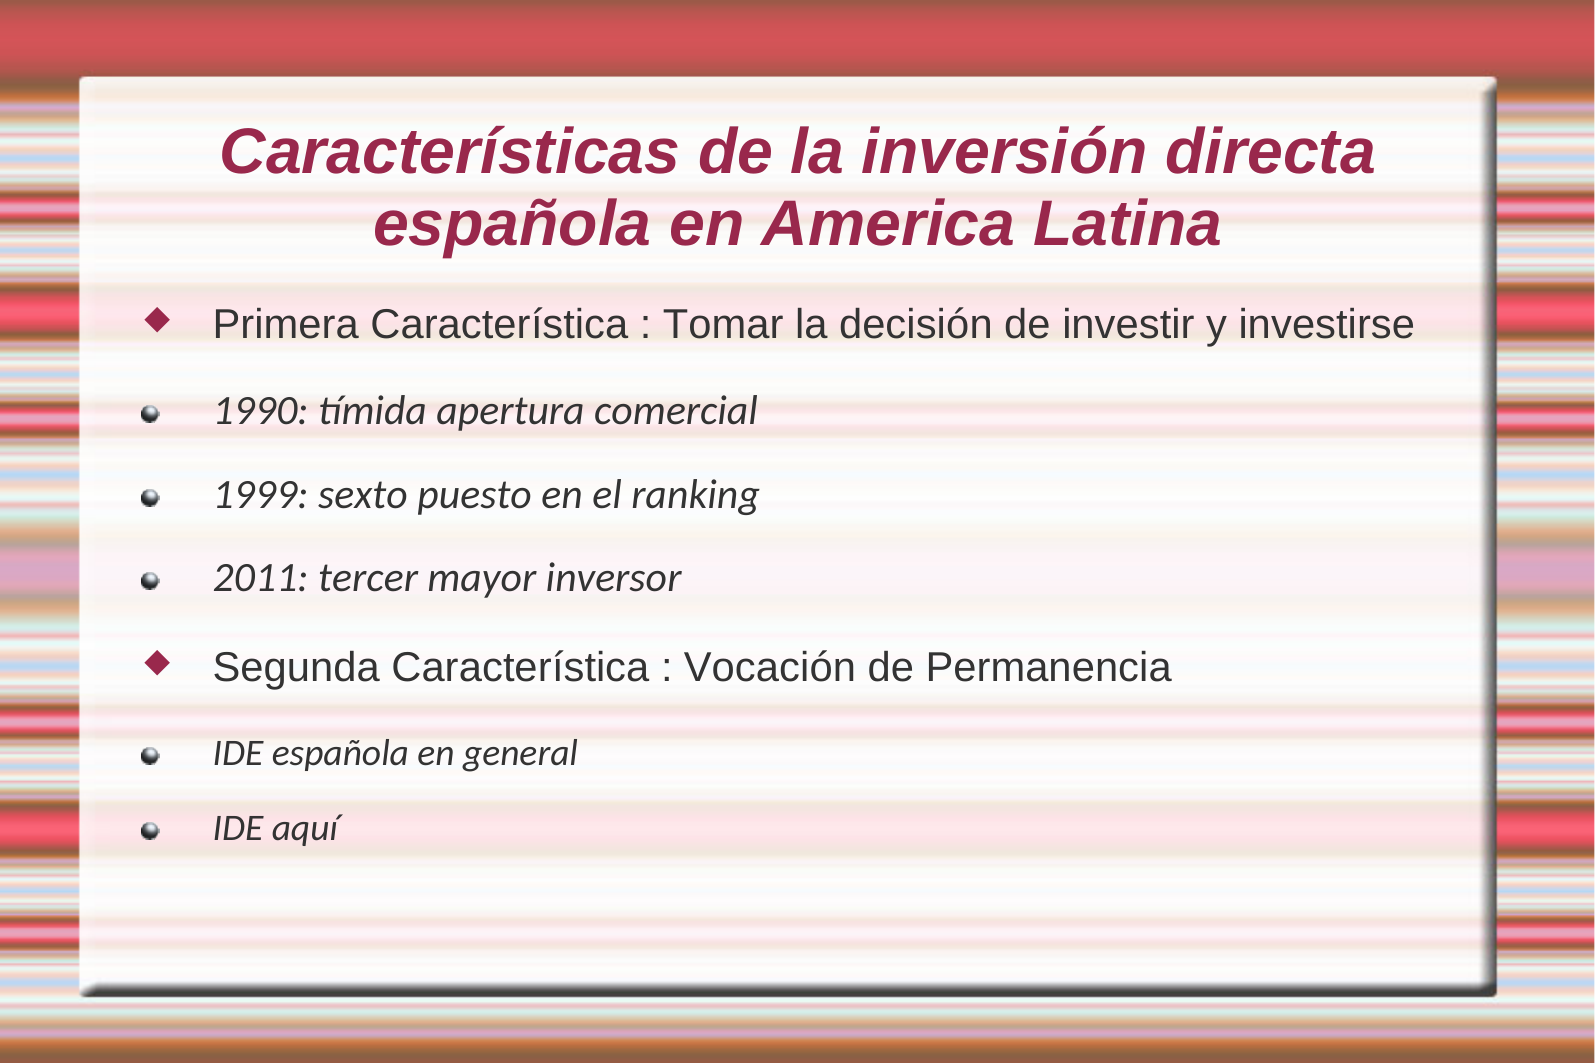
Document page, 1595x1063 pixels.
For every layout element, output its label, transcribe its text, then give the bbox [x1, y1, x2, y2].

picture [0, 0, 1595, 1063]
list Primera Característica : Tomar la decisión de investir y investirse 1990: tímida apertura comercial 1999: sexto puesto en el ranking 2011: tercer mayor inversor Segunda Característica : Vocación de Permanencia IDE española en general IDE aquí [130, 300, 1462, 1063]
title Características de la inversión directa española en America Latina [117, 98, 1479, 276]
